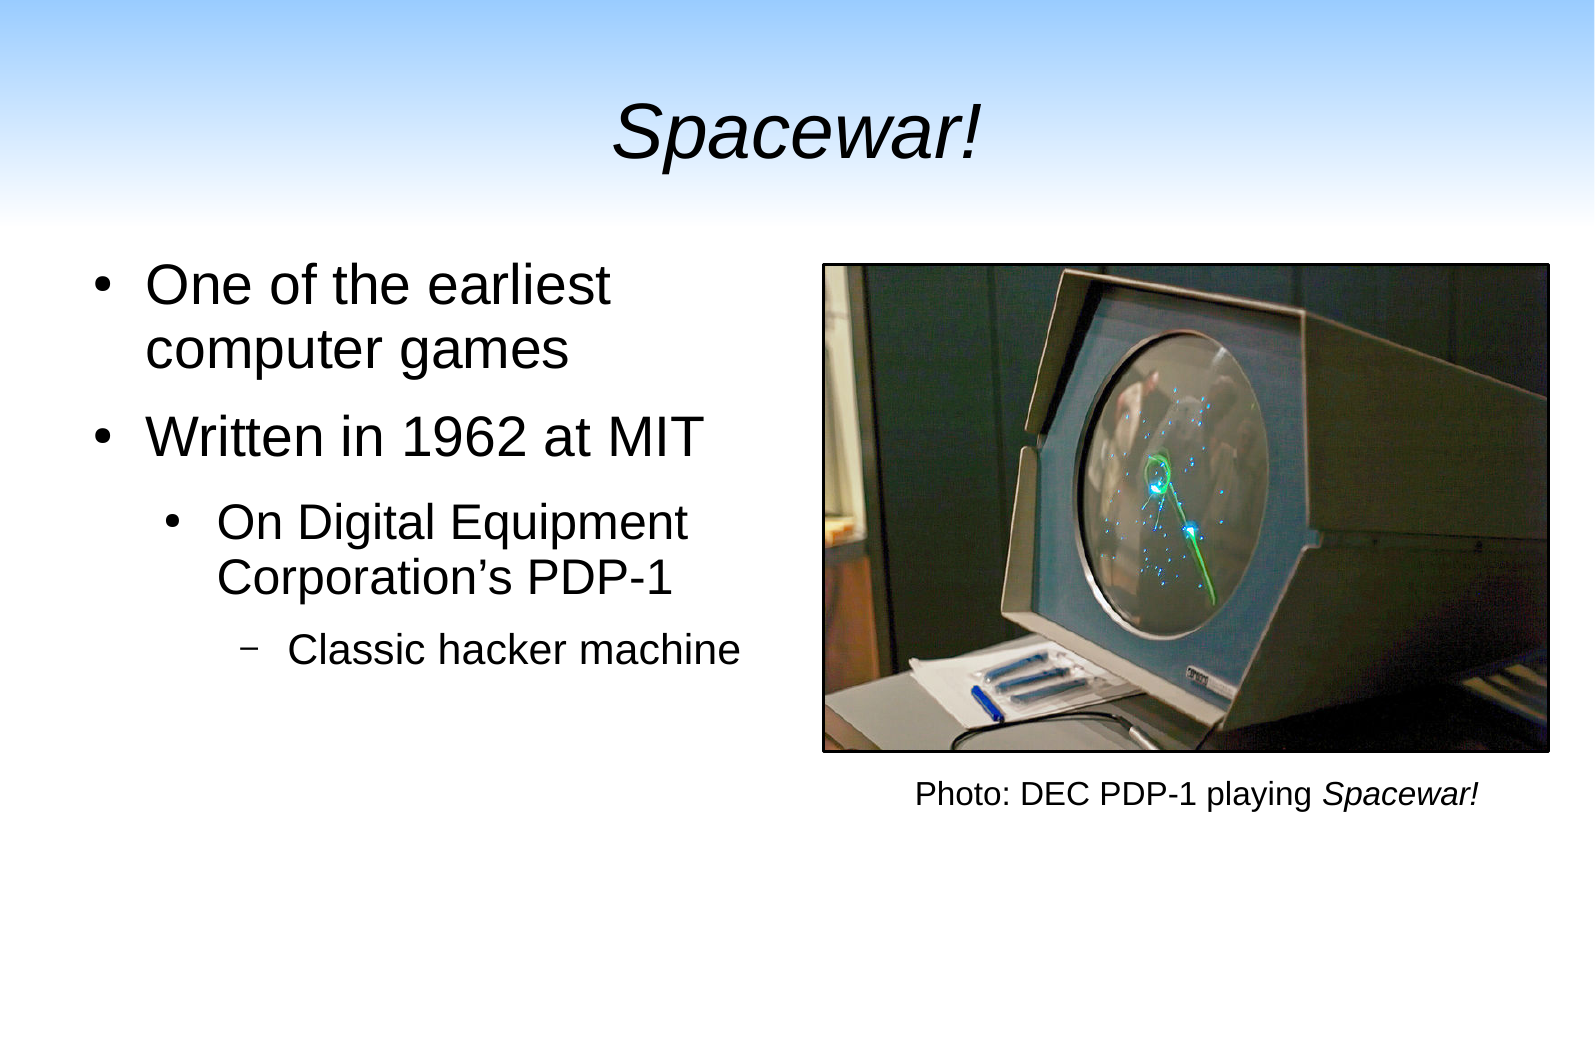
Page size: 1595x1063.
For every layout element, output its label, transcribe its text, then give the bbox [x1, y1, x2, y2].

text_box Photo: DEC PDP-1 playing Spacewar! [900, 768, 1494, 826]
picture [825, 265, 1547, 751]
title Spacewar! [79, 42, 1515, 220]
list One of the earliest computer games Written in 1962 at MIT On Digital Equipment Corporation’s PDP-1 Classic hacker machine [75, 253, 783, 674]
text_box [0, 0, 1595, 226]
